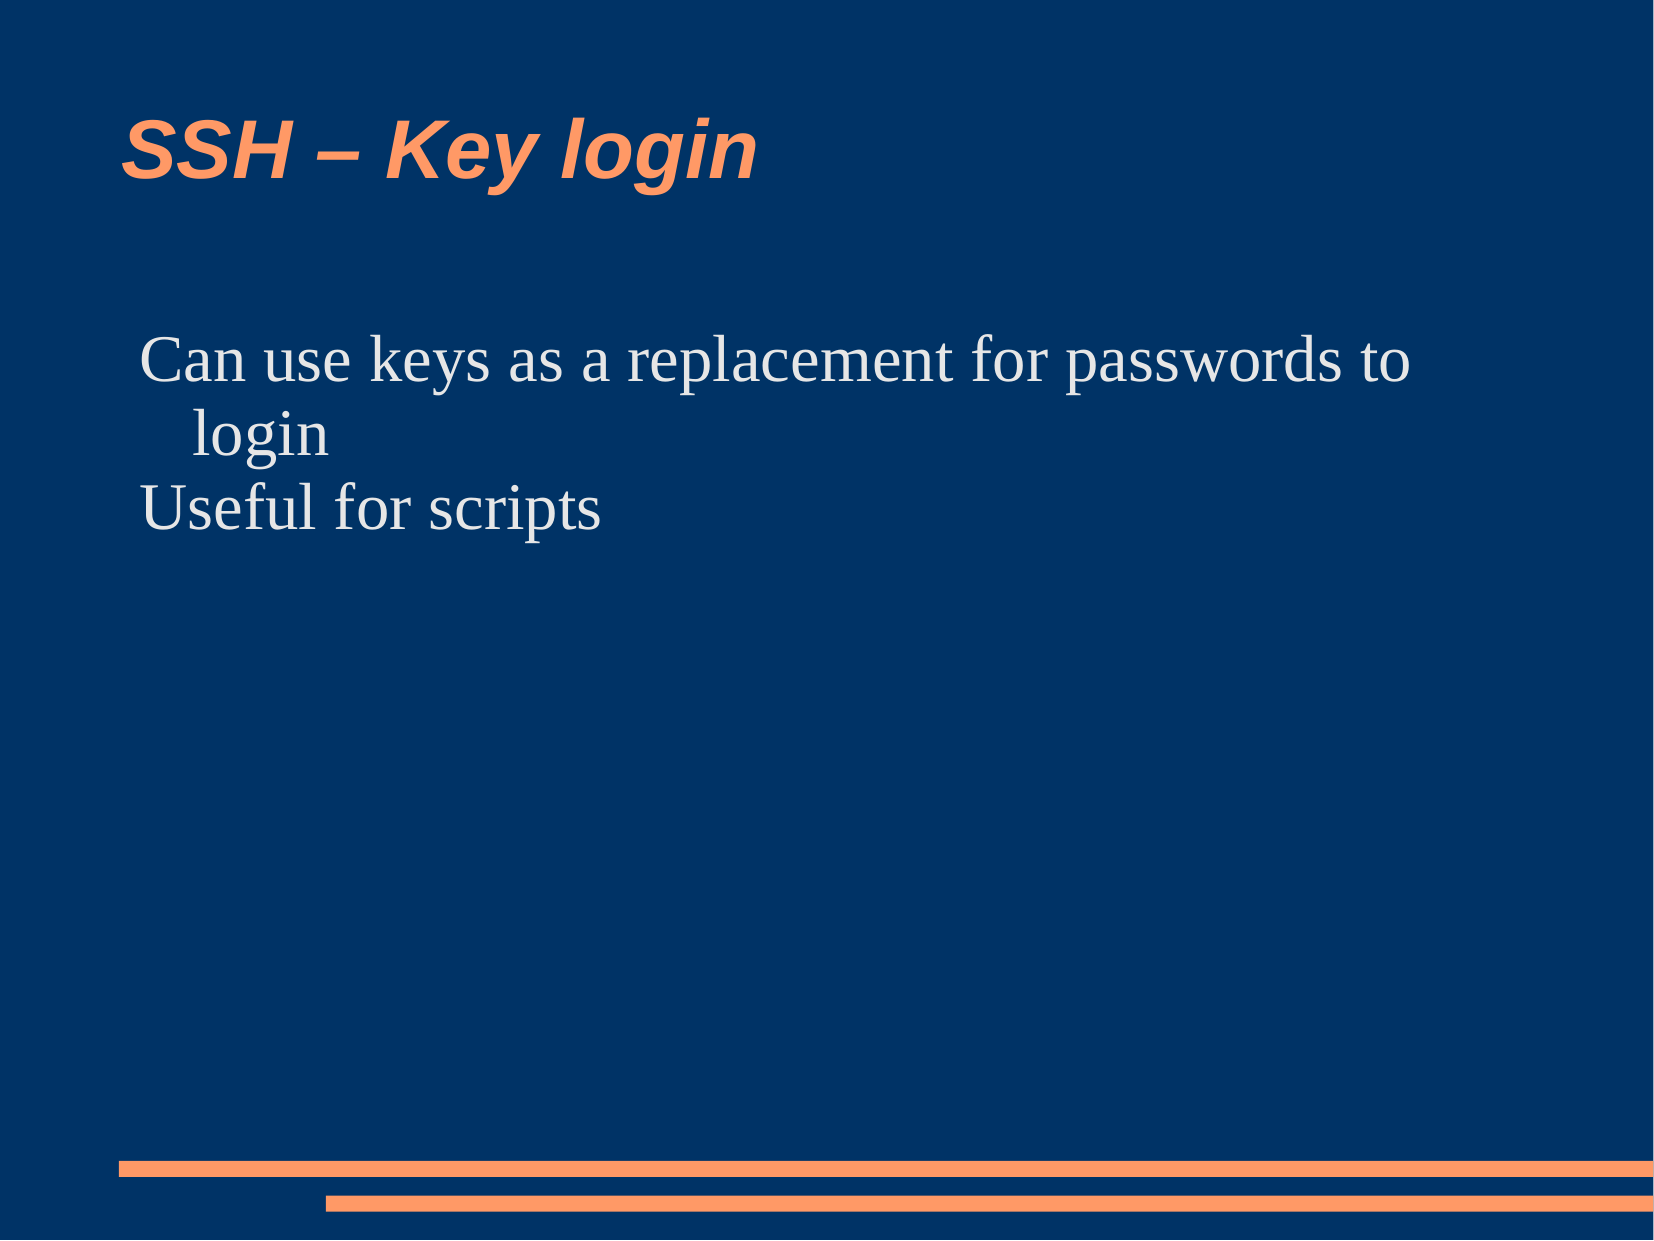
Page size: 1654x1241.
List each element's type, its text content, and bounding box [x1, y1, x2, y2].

list Can use keys as a replacement for passwords to login Useful for scripts [121, 322, 1561, 1133]
title SSH – Key login [121, 46, 1534, 254]
